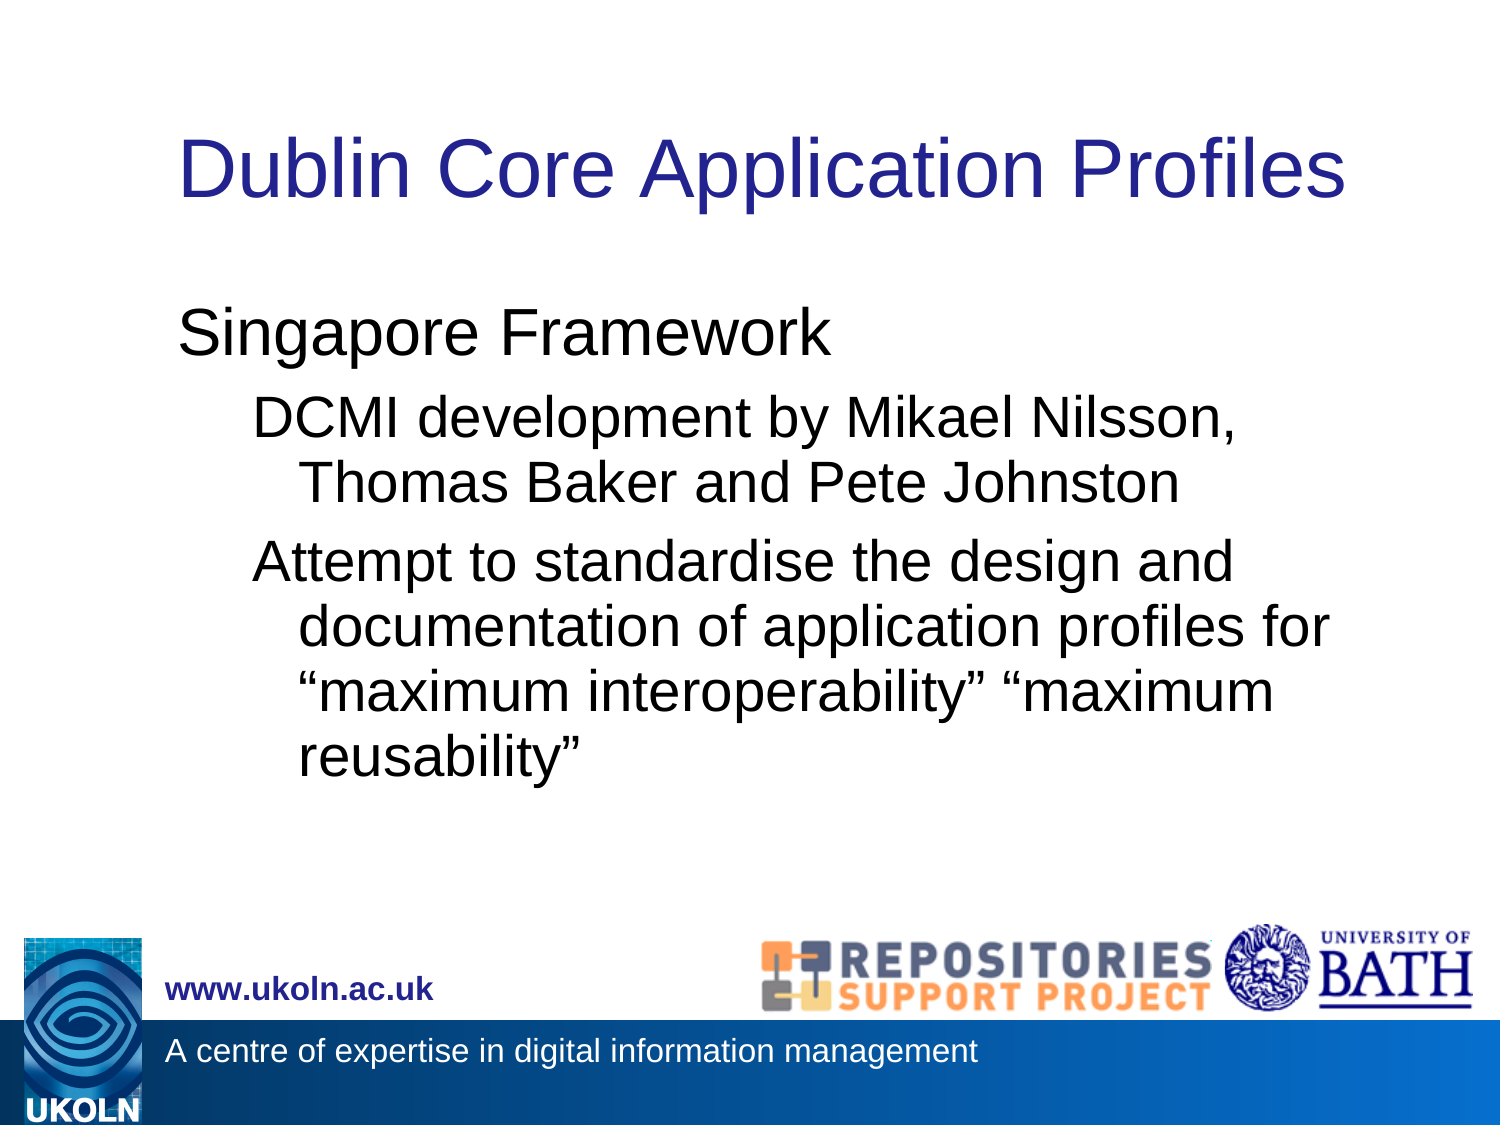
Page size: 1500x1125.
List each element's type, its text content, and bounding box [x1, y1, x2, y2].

picture [761, 940, 1212, 1013]
list Singapore Framework DCMI development by Mikael Nilsson, Thomas Baker and Pete Johnston Attempt to standardise the design and documentation of application profiles for “maximum interoperability” “maximum reusability” [162, 287, 1375, 938]
title Dublin Core Application Profiles [162, 87, 1375, 250]
picture [1224, 924, 1473, 1015]
picture [24, 950, 142, 1125]
